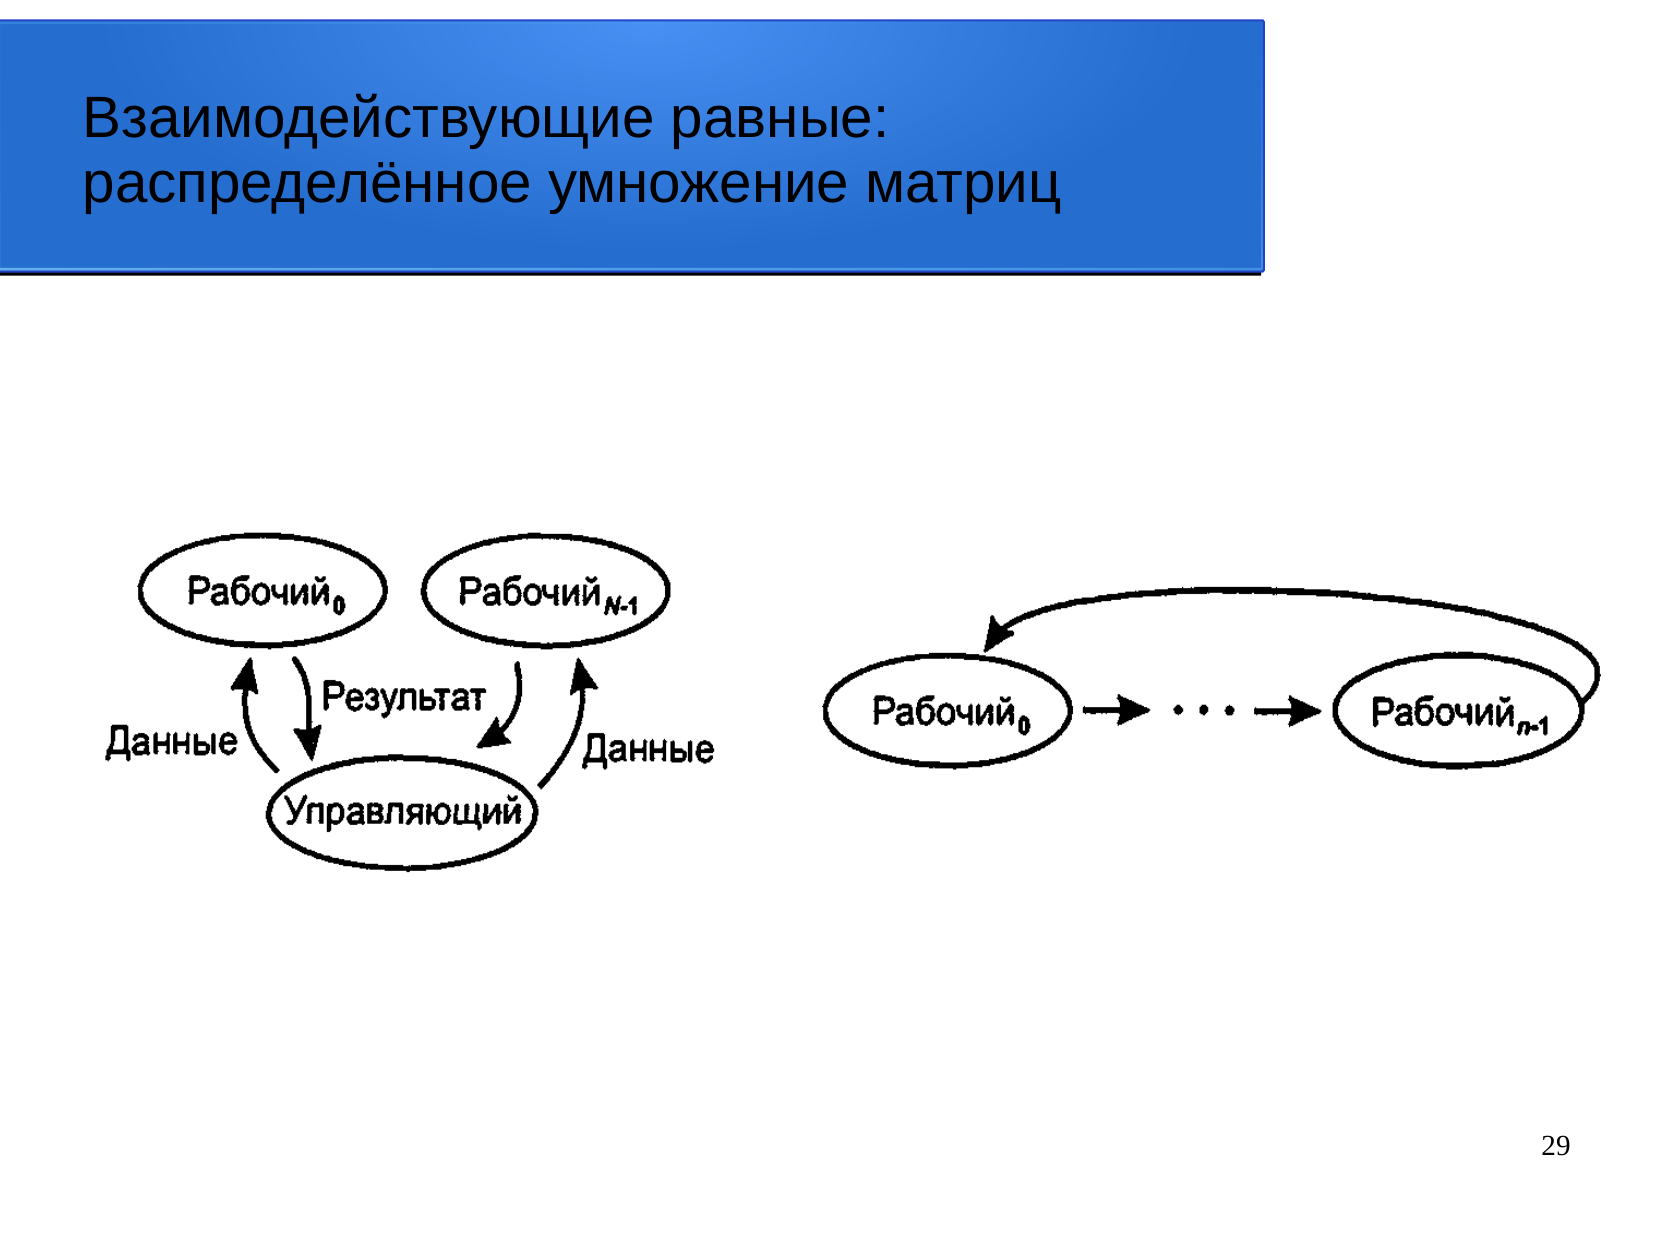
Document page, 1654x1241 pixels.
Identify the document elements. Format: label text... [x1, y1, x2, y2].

picture [88, 501, 1625, 891]
title Взаимодействующие равные: распределённое умножение матриц [82, 47, 1235, 252]
